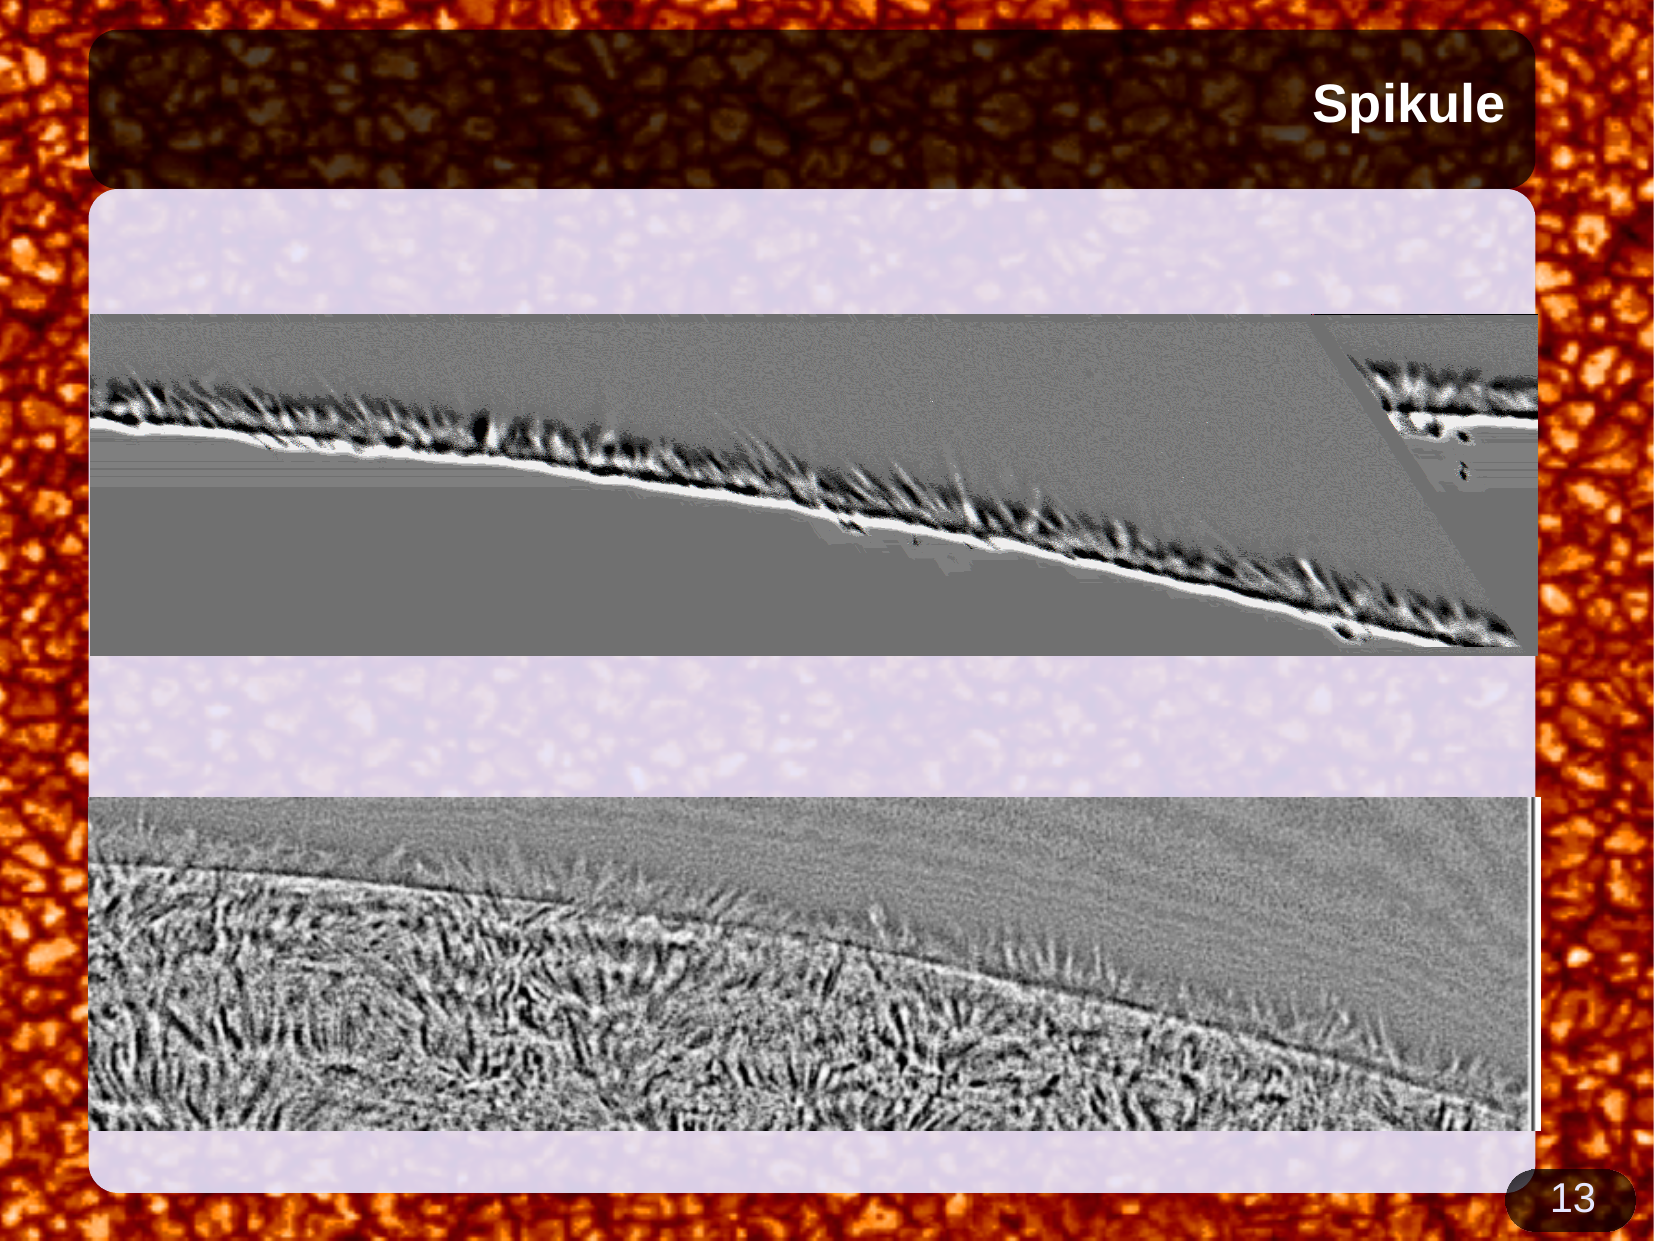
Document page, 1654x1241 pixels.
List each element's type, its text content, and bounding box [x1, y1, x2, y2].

title Spikule [118, 59, 1506, 148]
picture [0, 0, 1654, 1241]
